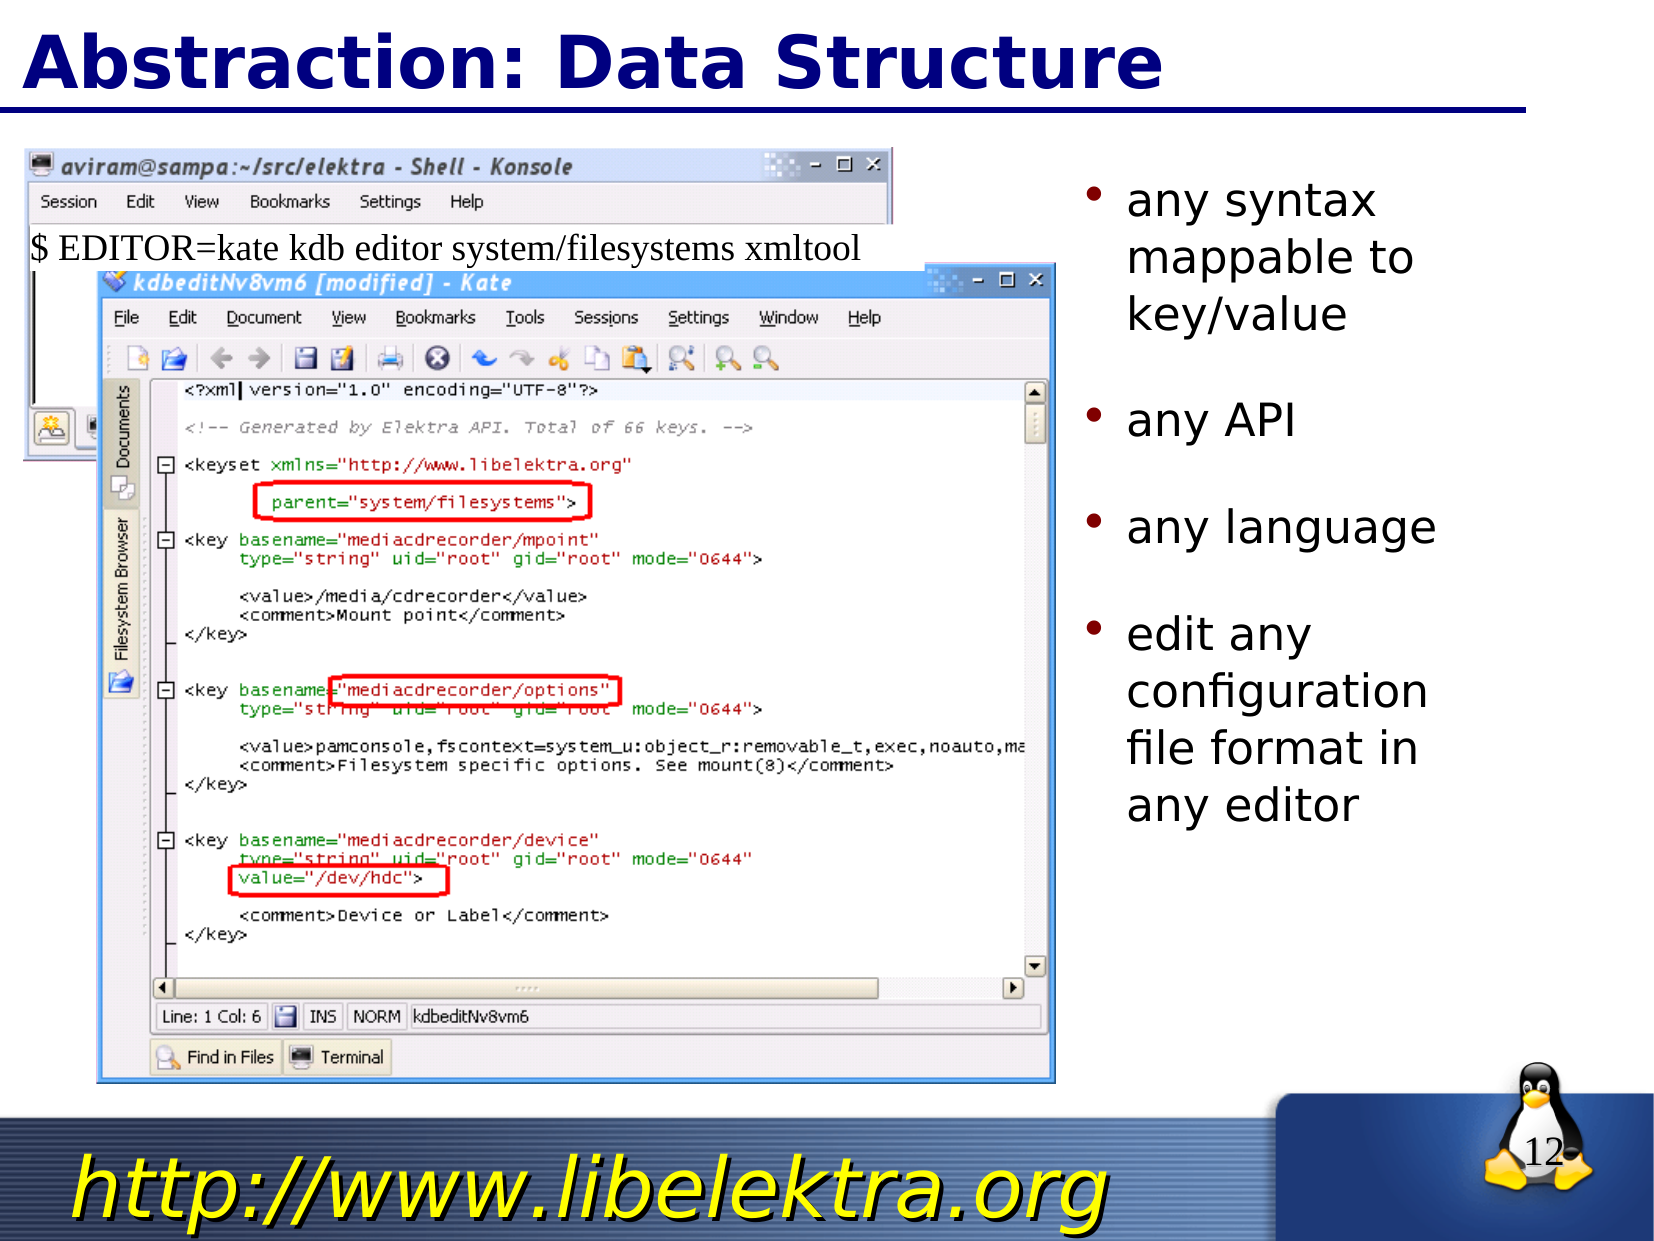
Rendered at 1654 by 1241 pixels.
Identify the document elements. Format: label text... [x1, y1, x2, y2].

list any syntax mappable to key/value any API any language edit any configuration file format in any editor [1069, 162, 1453, 1000]
text_box $ EDITOR=kate kdb editor system/filesystems xmltool [30, 224, 925, 271]
text_box <Foliennummer> [1248, 1122, 1566, 1178]
picture [0, 147, 1654, 1241]
text_box Abstraction: Data Structure [22, 14, 1611, 111]
